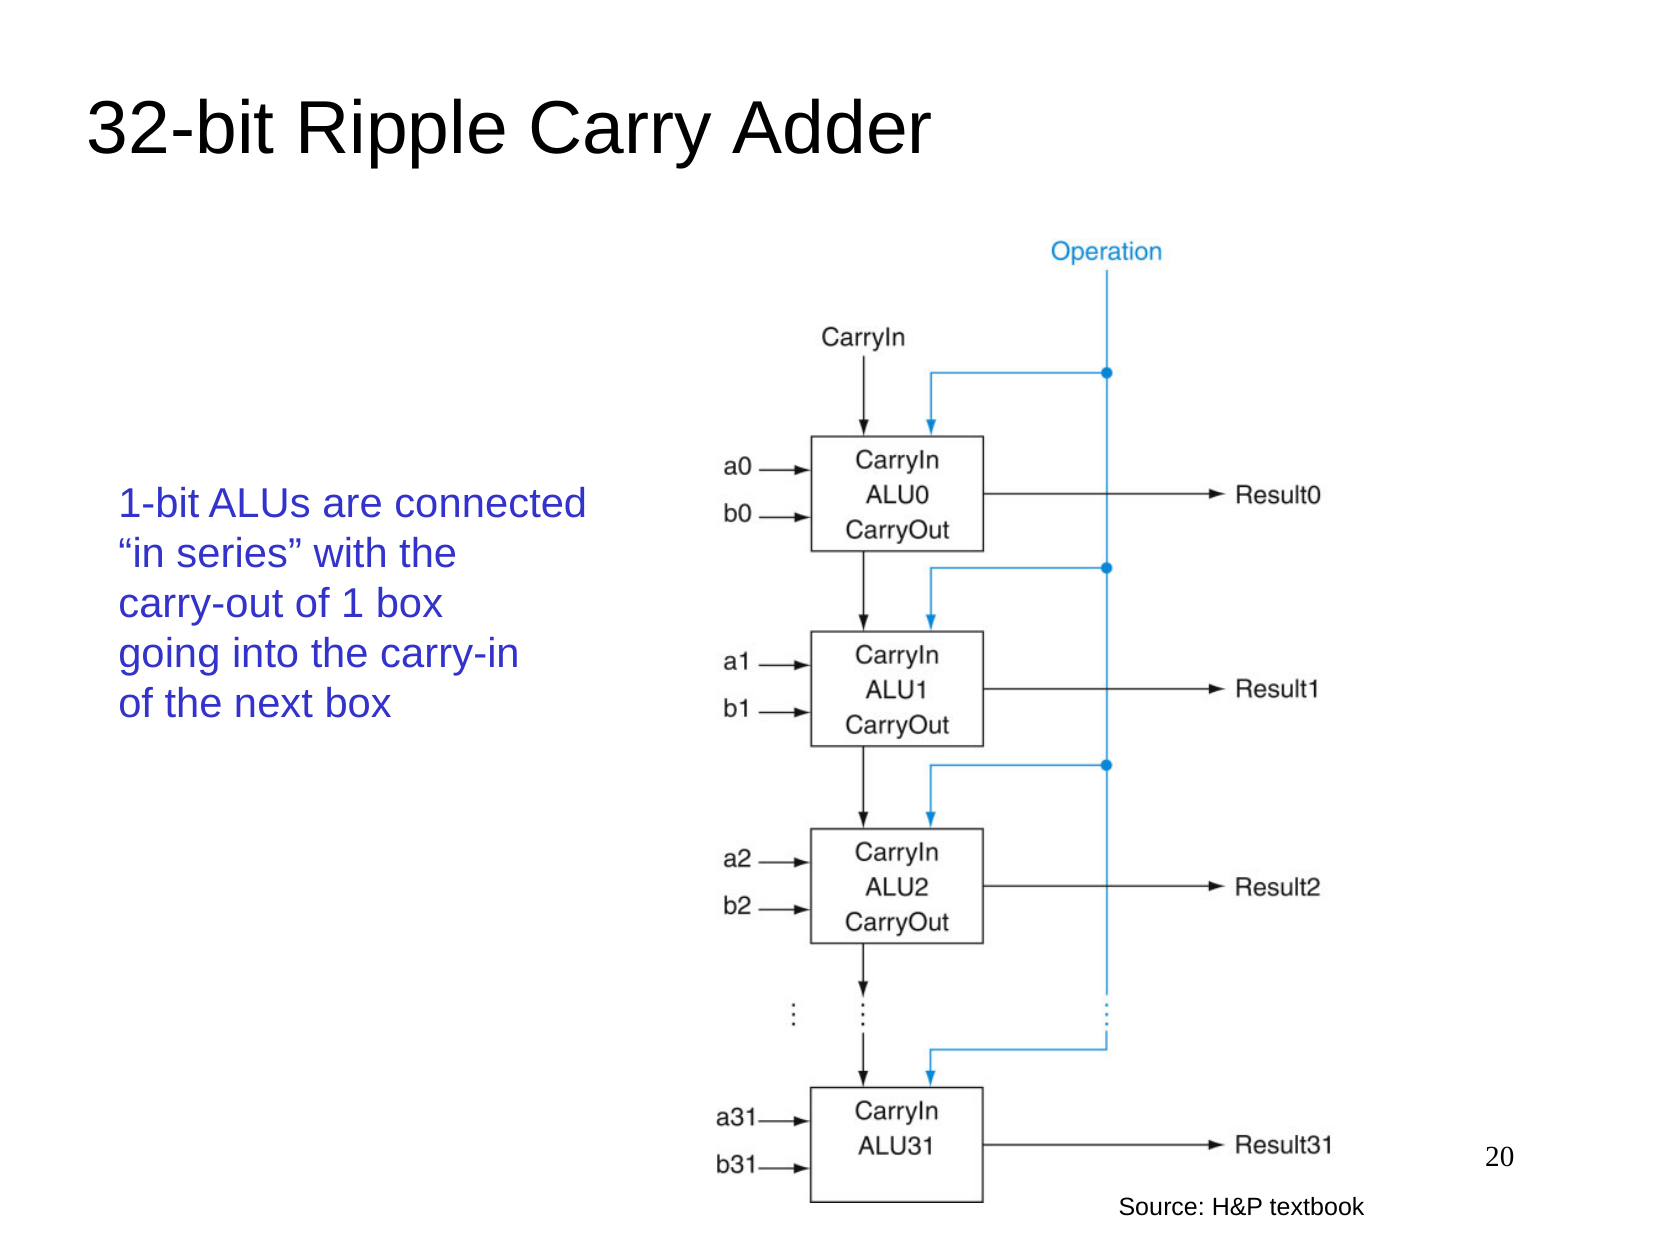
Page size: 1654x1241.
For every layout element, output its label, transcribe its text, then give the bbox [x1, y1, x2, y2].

text_box 1-bit ALUs are connected “in series” with the carry-out of 1 box going into the carry-in of the next box [69, 468, 603, 735]
text_box <number> [1335, 1129, 1530, 1213]
text_box 32-bit Ripple Carry Adder [72, 71, 949, 177]
picture [716, 238, 1335, 1203]
text_box Source: H&P textbook [1103, 1182, 1380, 1229]
